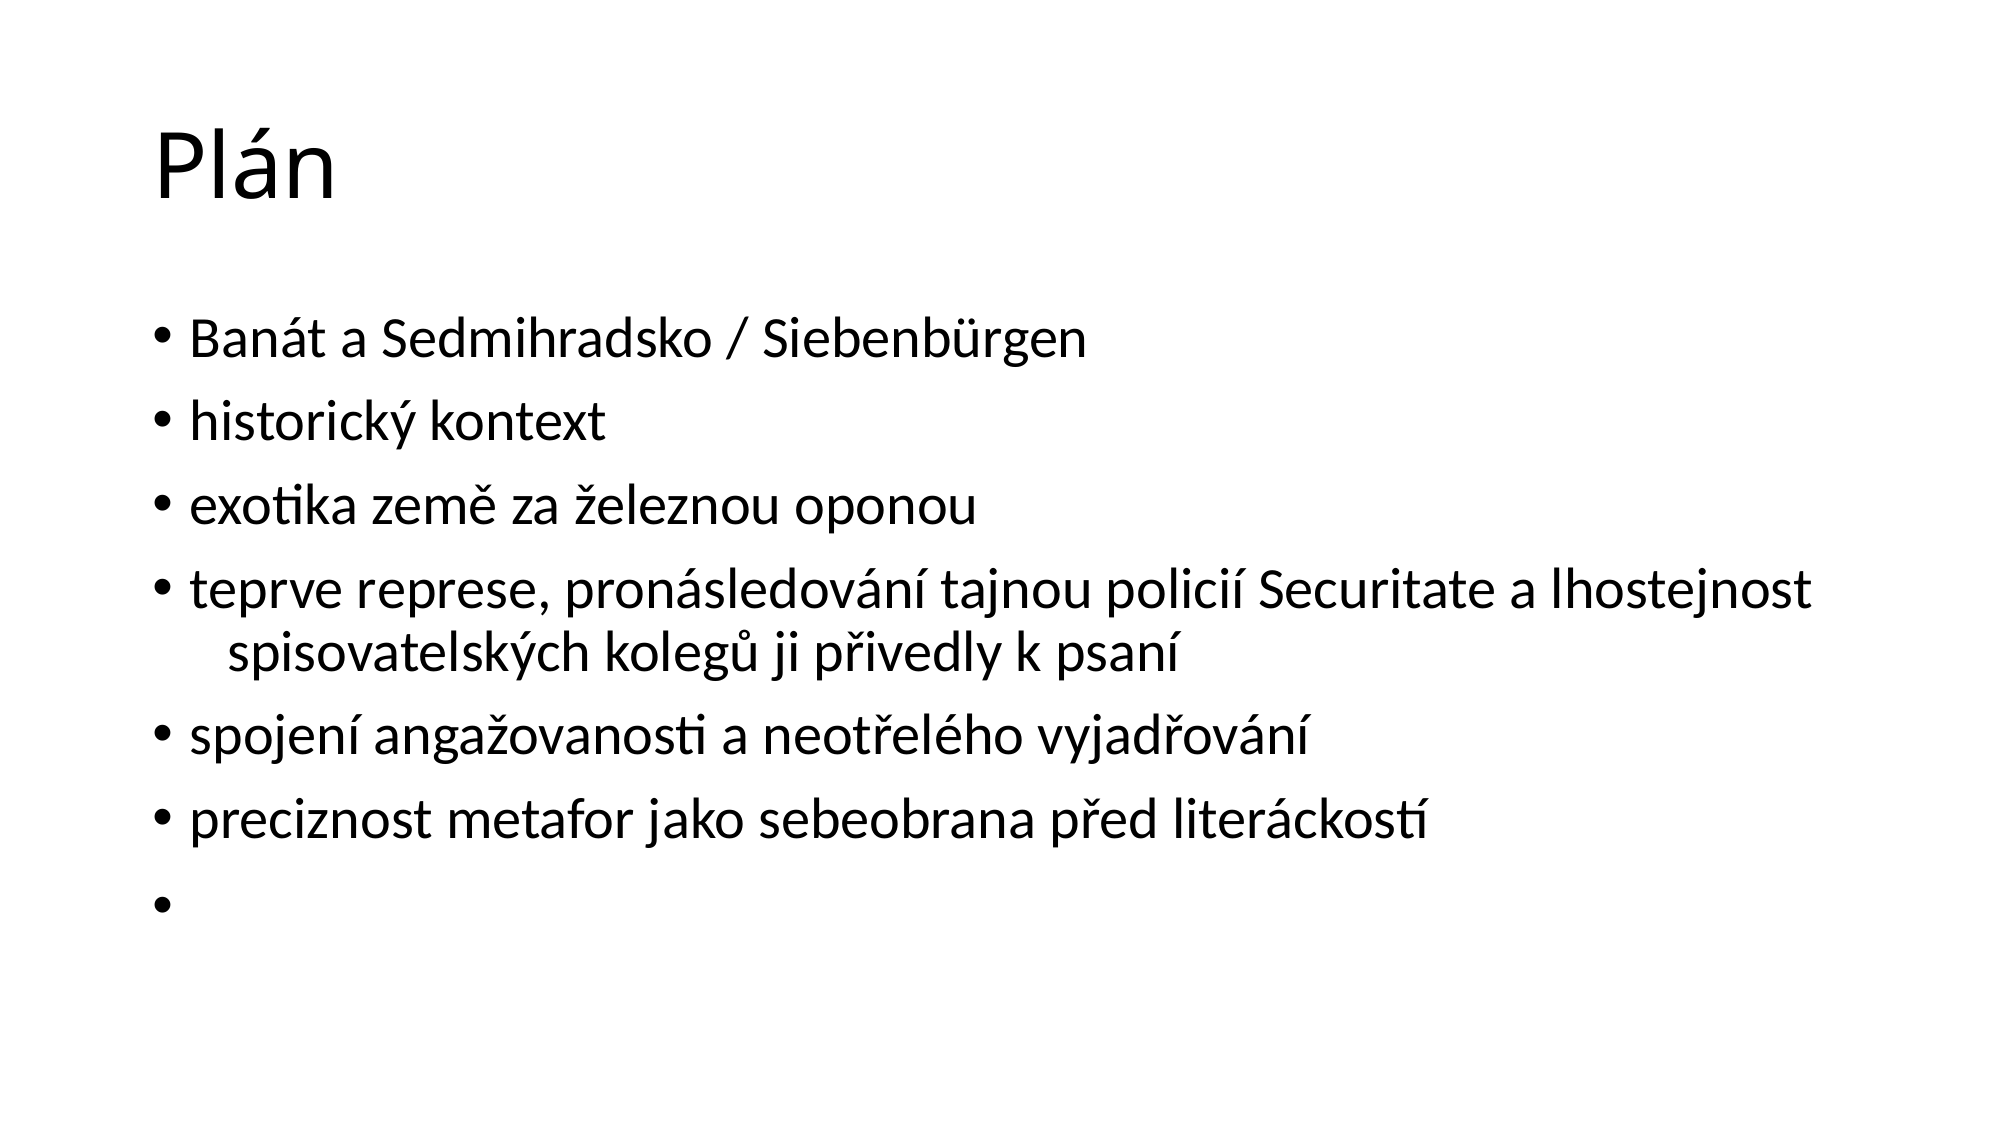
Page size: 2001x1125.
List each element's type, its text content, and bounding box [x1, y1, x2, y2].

list Banát a Sedmihradsko / Siebenbürgen historický kontext exotika země za železnou oponou teprve represe, pronásledování tajnou policií Securitate a lhostejnost spisovatelských kolegů ji přivedly k psaní spojení angažovanosti a neotřelého vyjadřování preciznost metafor jako sebeobrana před literáckostí [137, 299, 1863, 1014]
title Plán [137, 59, 1863, 278]
